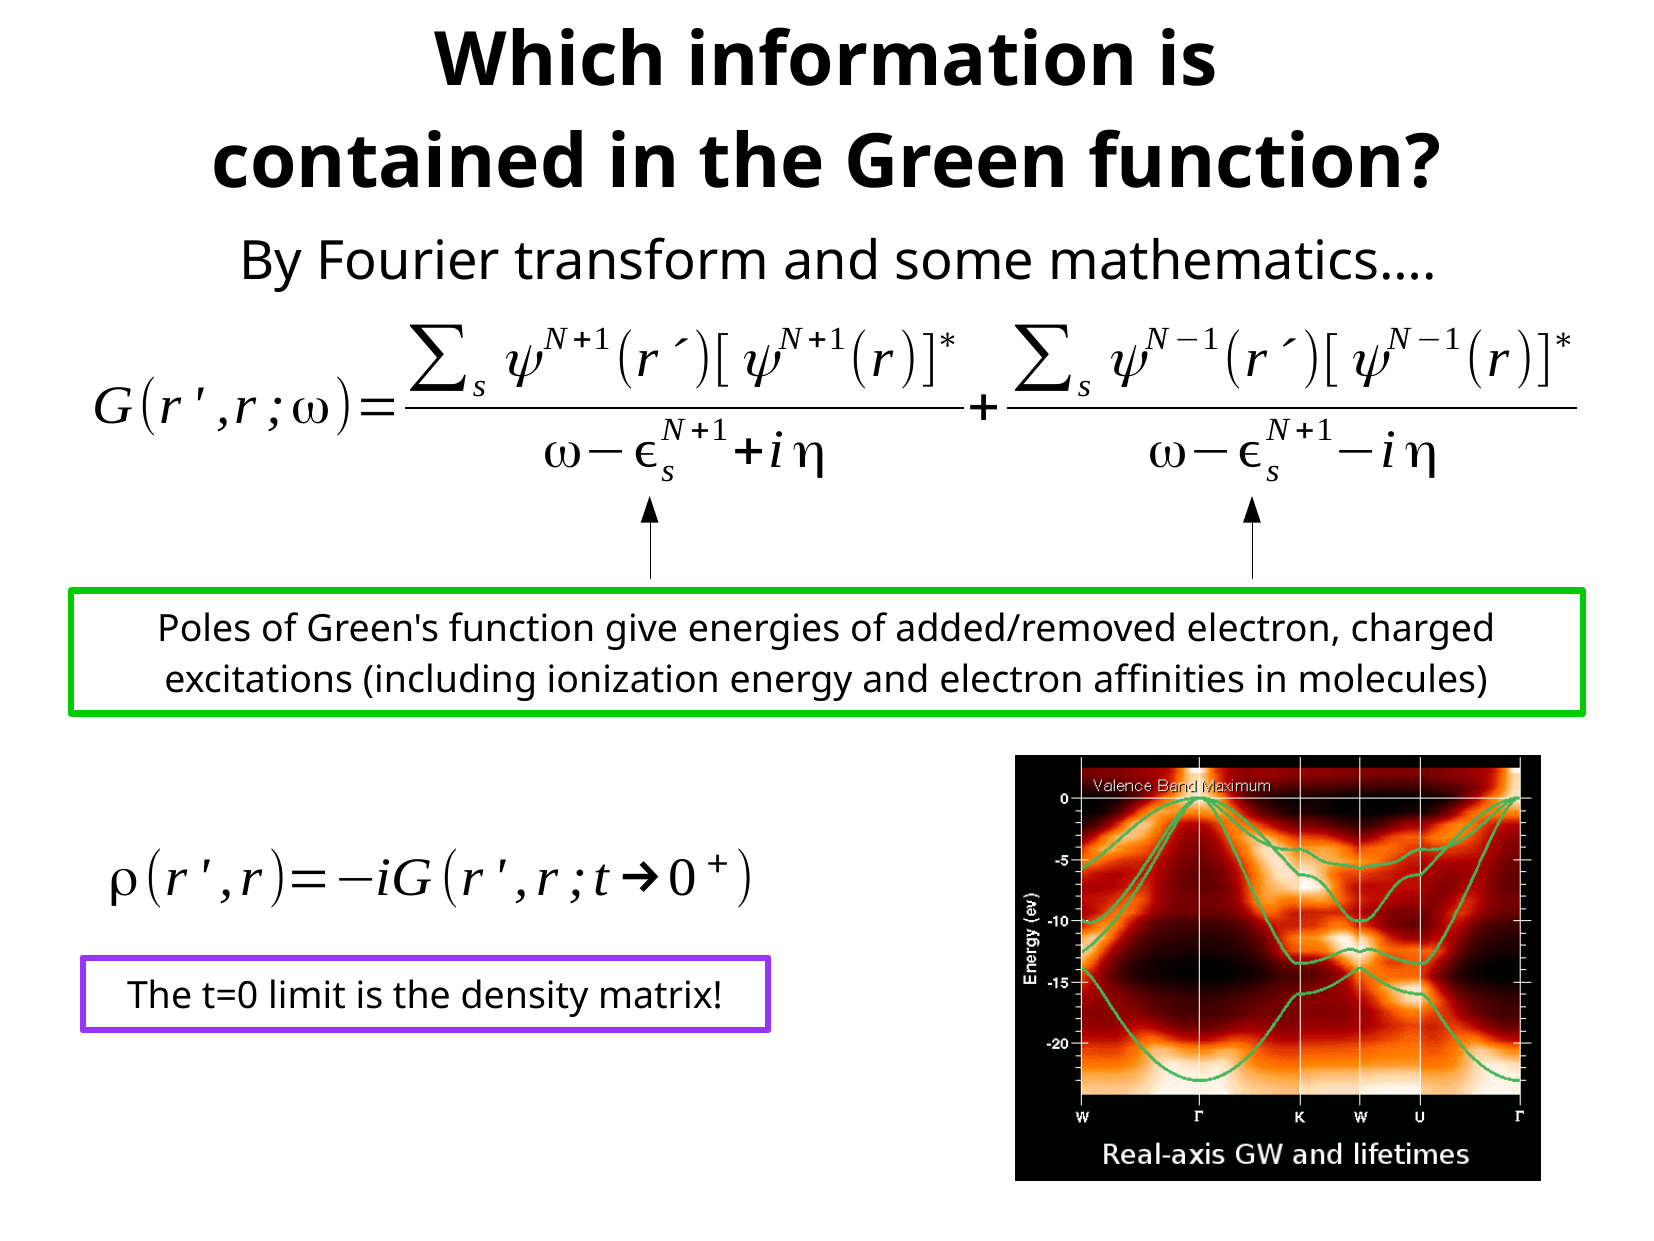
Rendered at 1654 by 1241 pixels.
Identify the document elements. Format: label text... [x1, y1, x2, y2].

title Which information is contained in the Green function? [82, 15, 1571, 199]
text_box The t=0 limit is the density matrix! [82, 957, 768, 1028]
text_box By Fourier transform and some mathematics…. [224, 221, 1455, 296]
chart [94, 844, 761, 923]
text_box Poles of Green's function give energies of added/removed electron, charged excitations (including ionization energy and electron affinities in molecules) [70, 590, 1583, 710]
picture [1015, 755, 1541, 1181]
chart [77, 318, 1595, 488]
